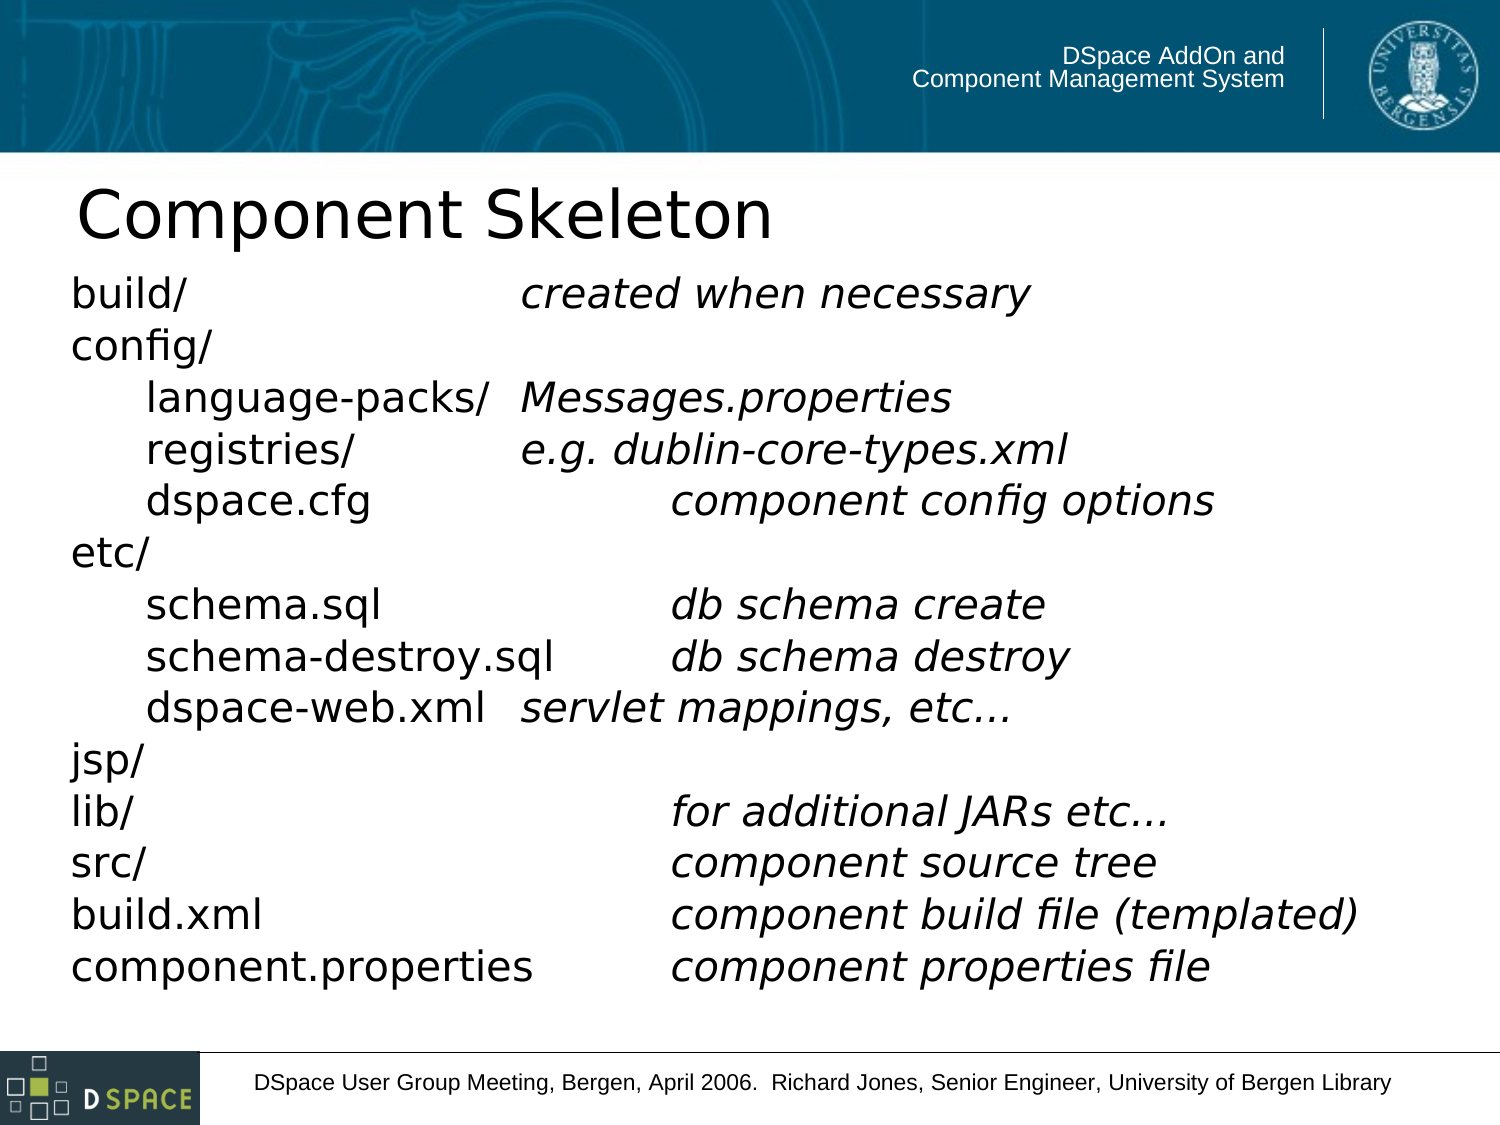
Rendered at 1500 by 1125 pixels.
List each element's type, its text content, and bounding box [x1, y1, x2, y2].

title Component Skeleton [76, 162, 1427, 278]
list build/ created when necessary config/ language-packs/ Messages.properties registries/ e.g. dublin-core-types.xml dspace.cfg component config options etc/ schema.sql db schema create schema-destroy.sql db schema destroy dspace-web.xml servlet mappings, etc... jsp/ lib/ for additional JARs etc... src/ component source tree build.xml component build file (templated) component.properties component properties file [70, 277, 1421, 999]
picture [0, 151, 1500, 1125]
picture [1368, 21, 1478, 131]
